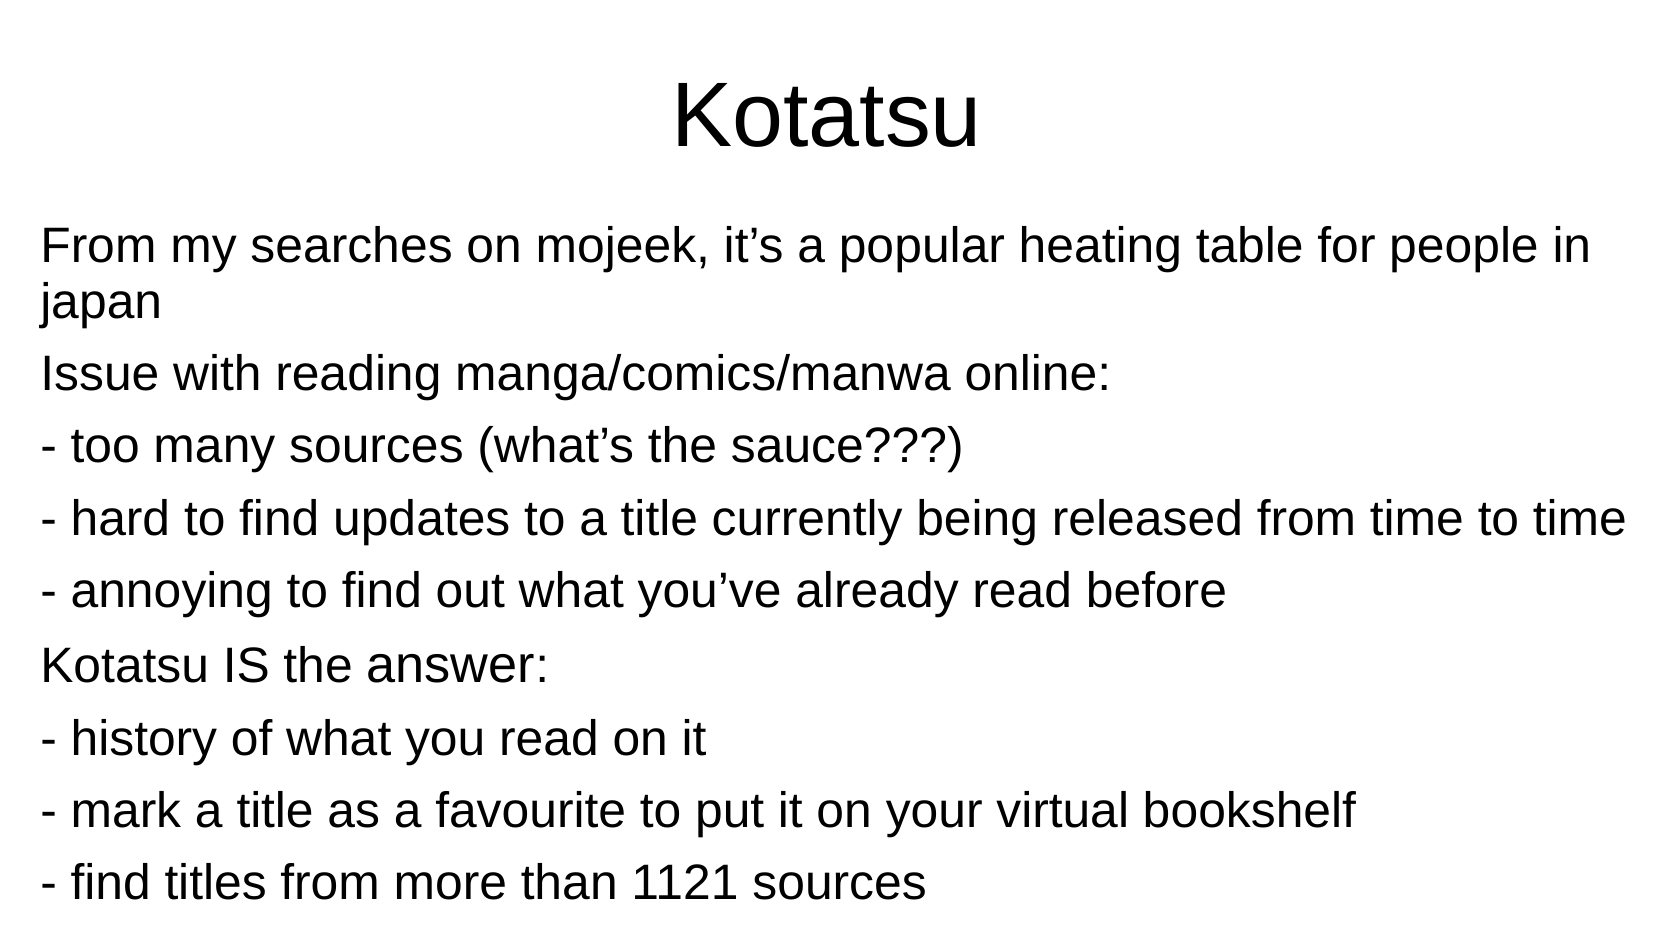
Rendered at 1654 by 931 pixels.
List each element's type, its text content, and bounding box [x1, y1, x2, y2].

list From my searches on mojeek, it’s a popular heating table for people in japan Issue with reading manga/comics/manwa online: - too many sources (what’s the sauce???) - hard to find updates to a title currently being released from time to time - annoying to find out what you’ve already read before Kotatsu IS the answer: - history of what you read on it - mark a title as a favourite to put it on your virtual bookshelf - find titles from more than 1121 sources [0, 217, 1654, 916]
title Kotatsu [82, 37, 1571, 193]
